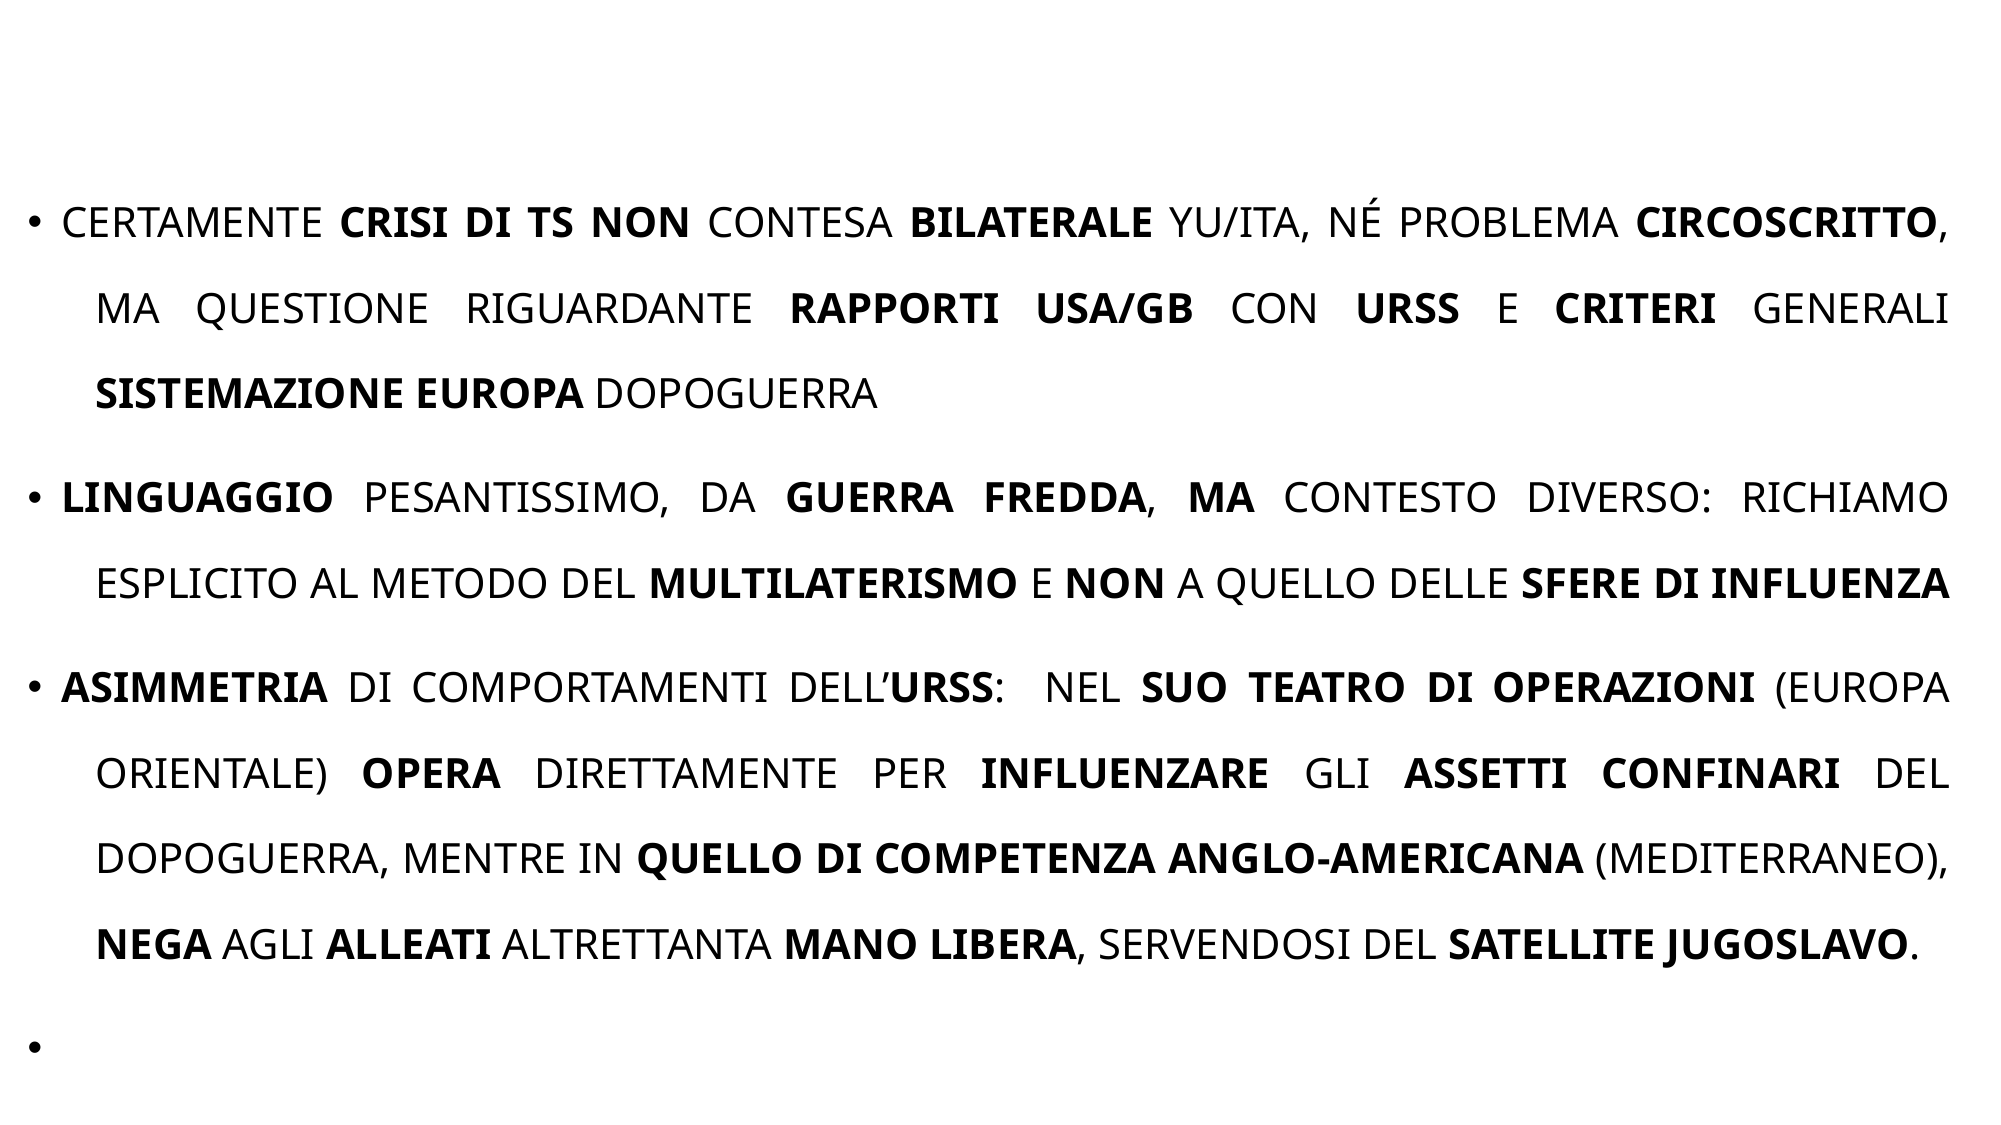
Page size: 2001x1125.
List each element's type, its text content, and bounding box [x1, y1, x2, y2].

list CERTAMENTE CRISI DI TS NON CONTESA BILATERALE YU/ITA, NÉ PROBLEMA CIRCOSCRITTO, MA QUESTIONE RIGUARDANTE RAPPORTI USA/GB CON URSS E CRITERI GENERALI SISTEMAZIONE EUROPA DOPOGUERRA LINGUAGGIO PESANTISSIMO, DA GUERRA FREDDA, MA CONTESTO DIVERSO: RICHIAMO ESPLICITO AL METODO DEL MULTILATERISMO E NON A QUELLO DELLE SFERE DI INFLUENZA ASIMMETRIA DI COMPORTAMENTI DELL’URSS: NEL SUO TEATRO DI OPERAZIONI (EUROPA ORIENTALE) OPERA DIRETTAMENTE PER INFLUENZARE GLI ASSETTI CONFINARI DEL DOPOGUERRA, MENTRE IN QUELLO DI COMPETENZA ANGLO-AMERICANA (MEDITERRANEO), NEGA AGLI ALLEATI ALTRETTANTA MANO LIBERA, SERVENDOSI DEL SATELLITE JUGOSLAVO. [12, 156, 1966, 1125]
